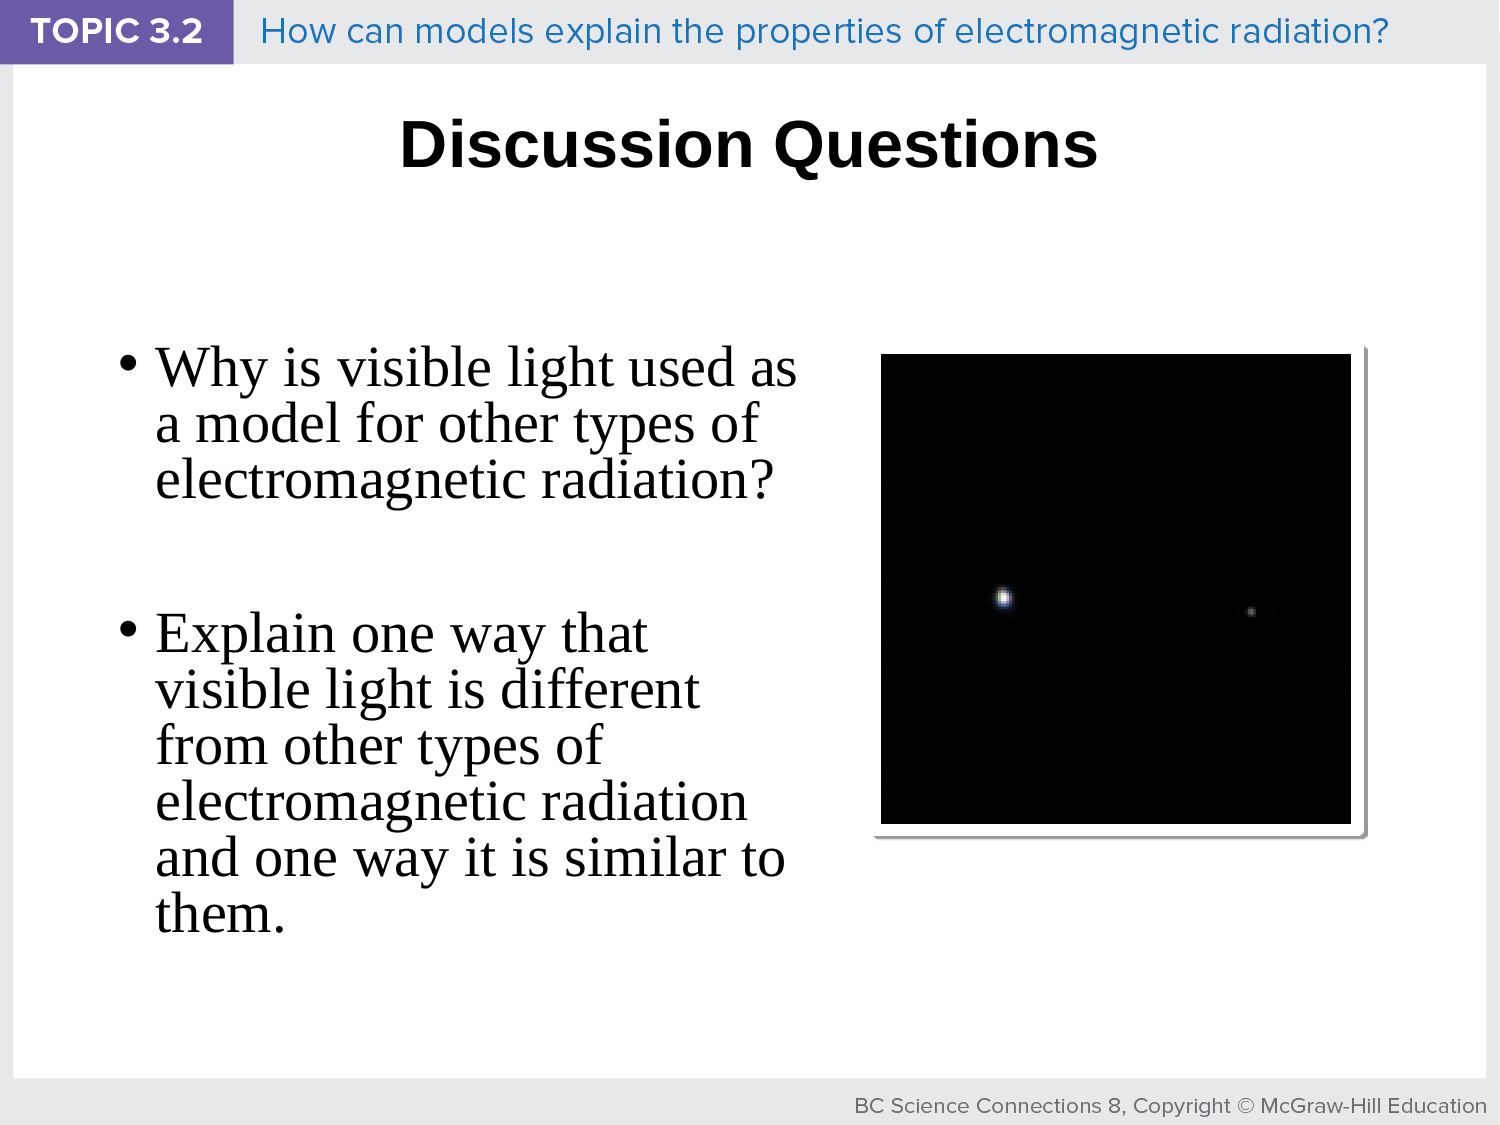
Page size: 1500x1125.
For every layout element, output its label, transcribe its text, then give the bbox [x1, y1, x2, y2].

list Why is visible light used as a model for other types of electromagnetic radiation? Explain one way that visible light is different from other types of electromagnetic radiation and one way it is similar to them. [103, 334, 825, 1014]
title Discussion Questions [103, 59, 1397, 232]
picture [0, 0, 1500, 1082]
